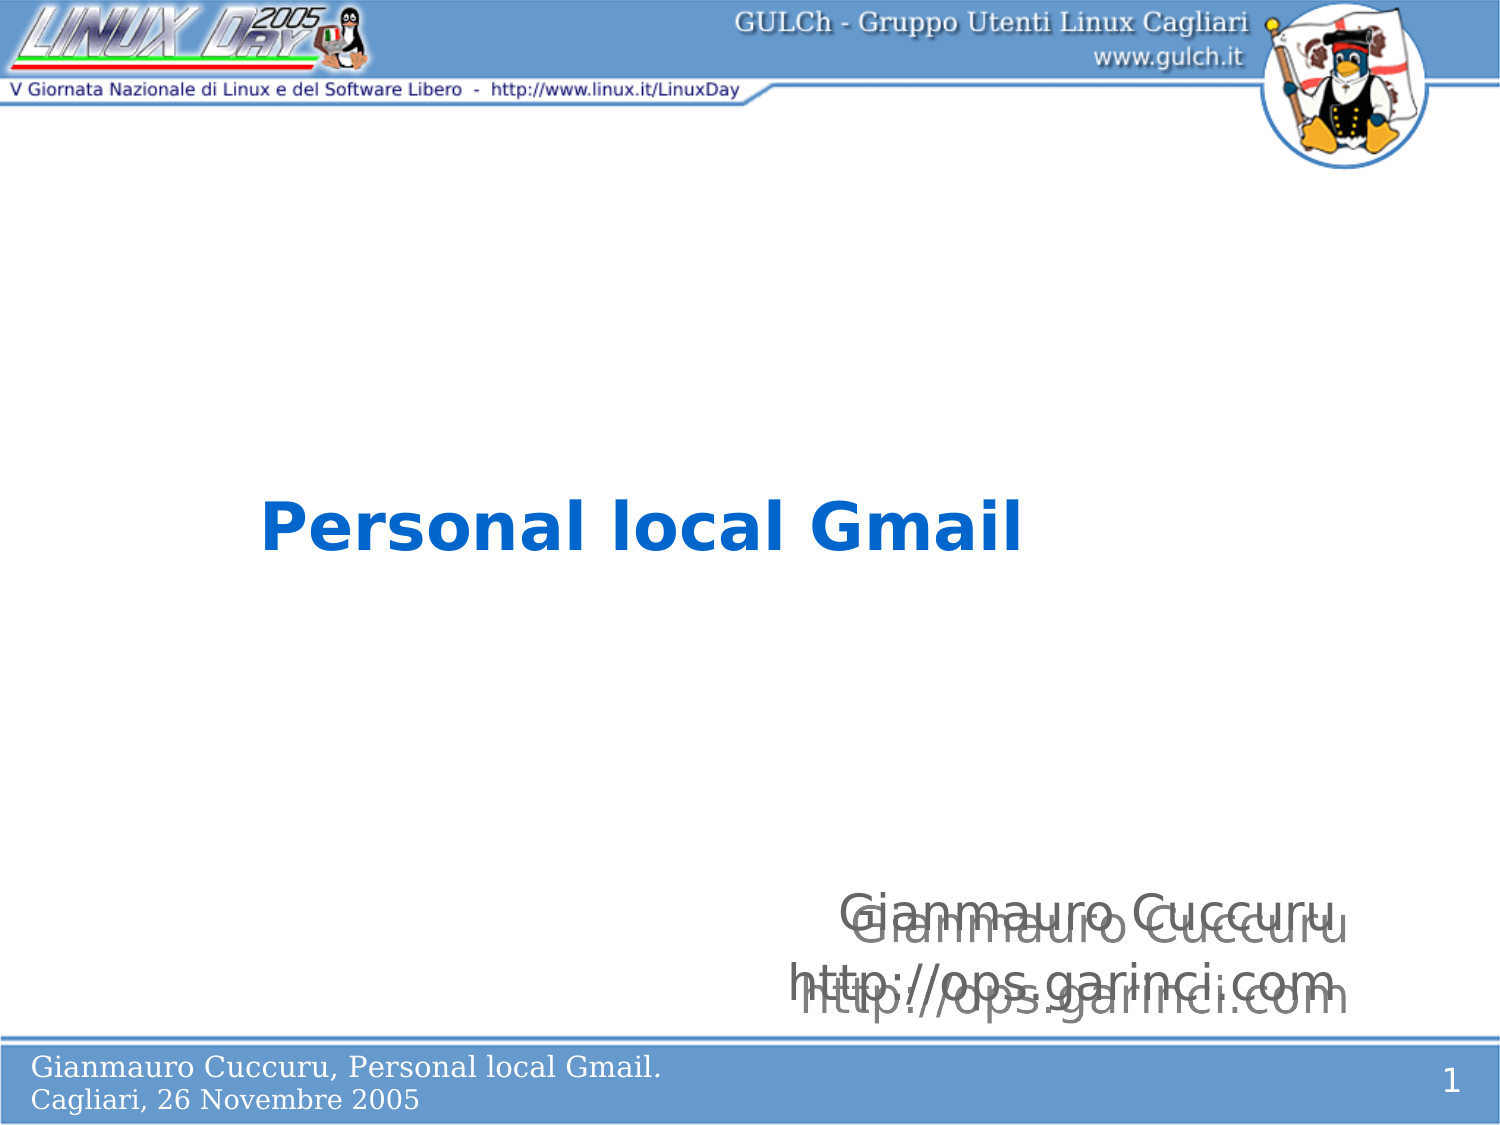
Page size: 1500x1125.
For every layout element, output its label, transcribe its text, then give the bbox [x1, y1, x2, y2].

text_box Personal local Gmail [259, 488, 1027, 566]
text_box Gianmauro Cuccuru http://ops.garinci.com [775, 884, 1351, 1013]
picture [0, 0, 1500, 1125]
